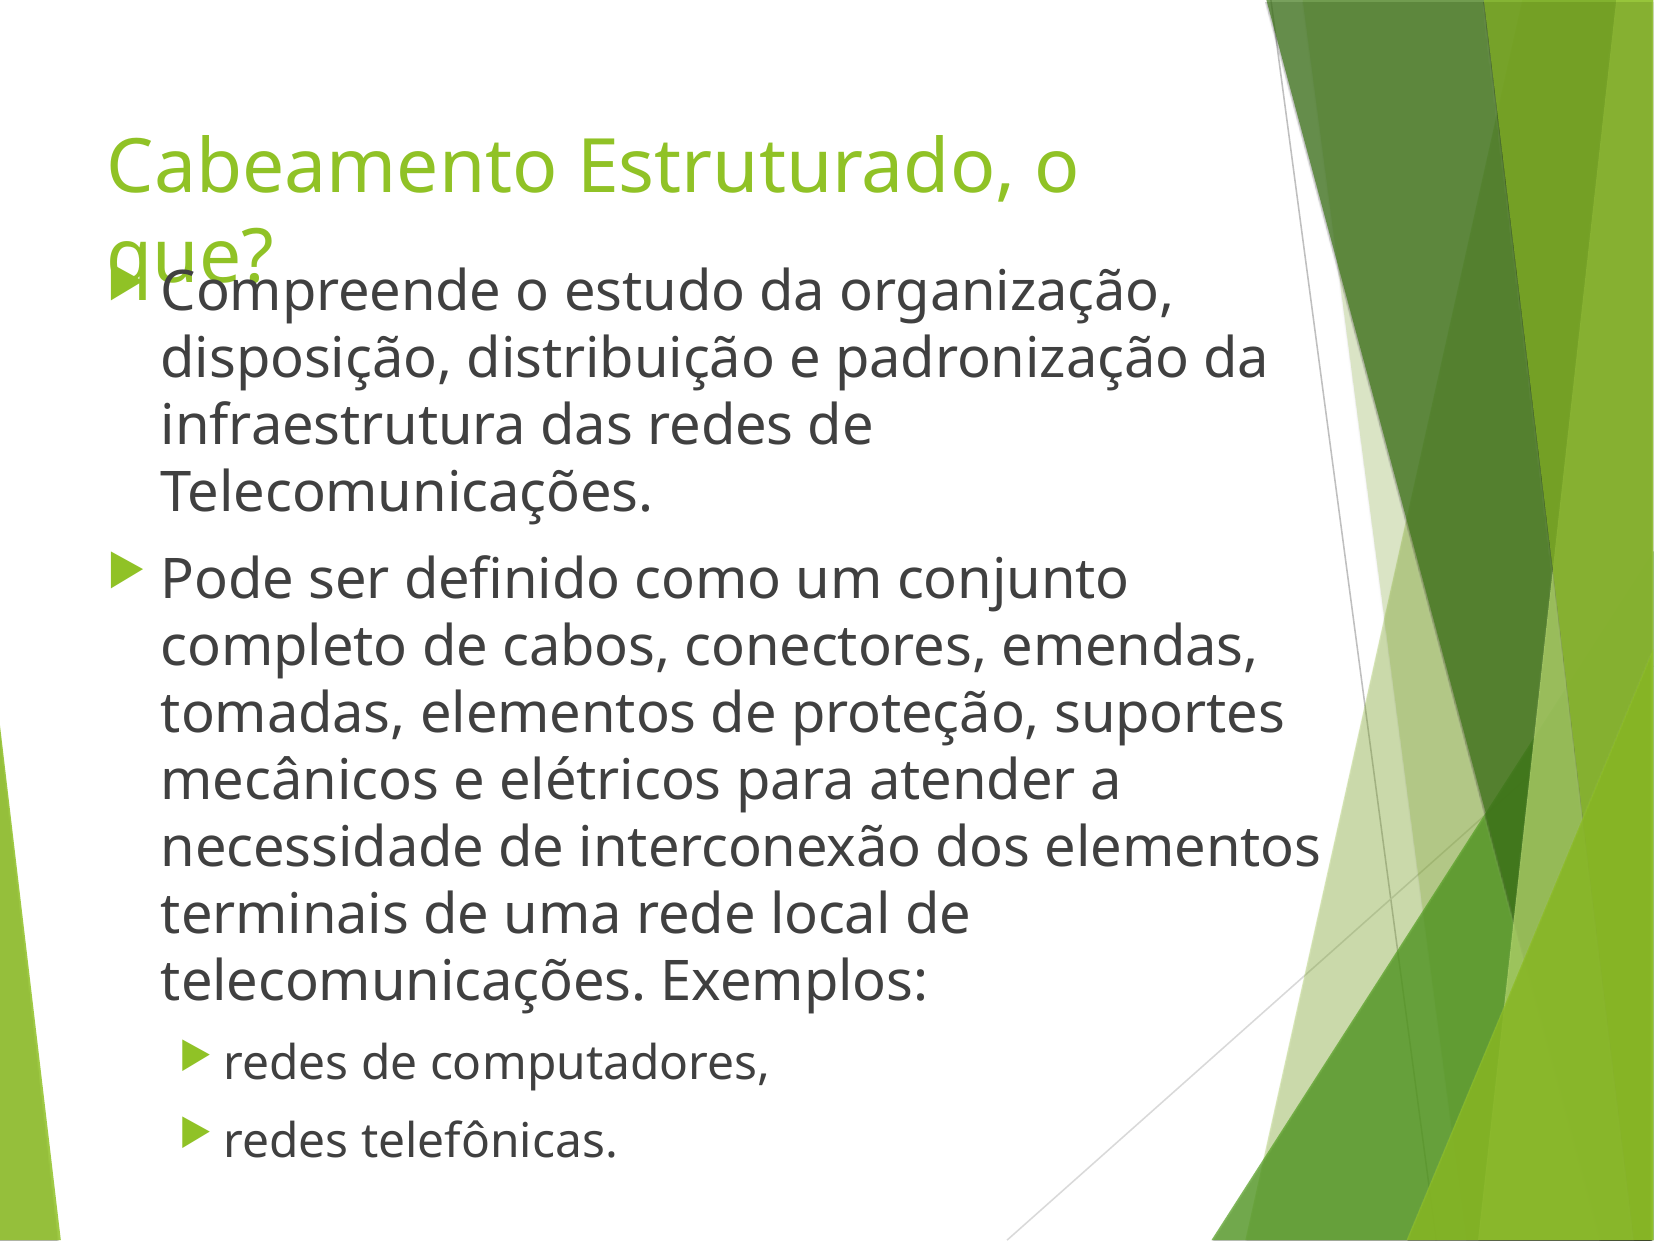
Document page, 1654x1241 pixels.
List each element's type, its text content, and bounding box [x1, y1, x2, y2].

list Compreende o estudo da organização, disposição, distribuição e padronização da infraestrutura das redes de Telecomunicações. Pode ser definido como um conjunto completo de cabos, conectores, emendas, tomadas, elementos de proteção, suportes mecânicos e elétricos para atender a necessidade de interconexão dos elementos terminais de uma rede local de telecomunicações. Exemplos: redes de computadores, redes telefônicas. [91, 246, 1381, 1179]
title Cabeamento Estruturado, o que? [91, 110, 1258, 246]
